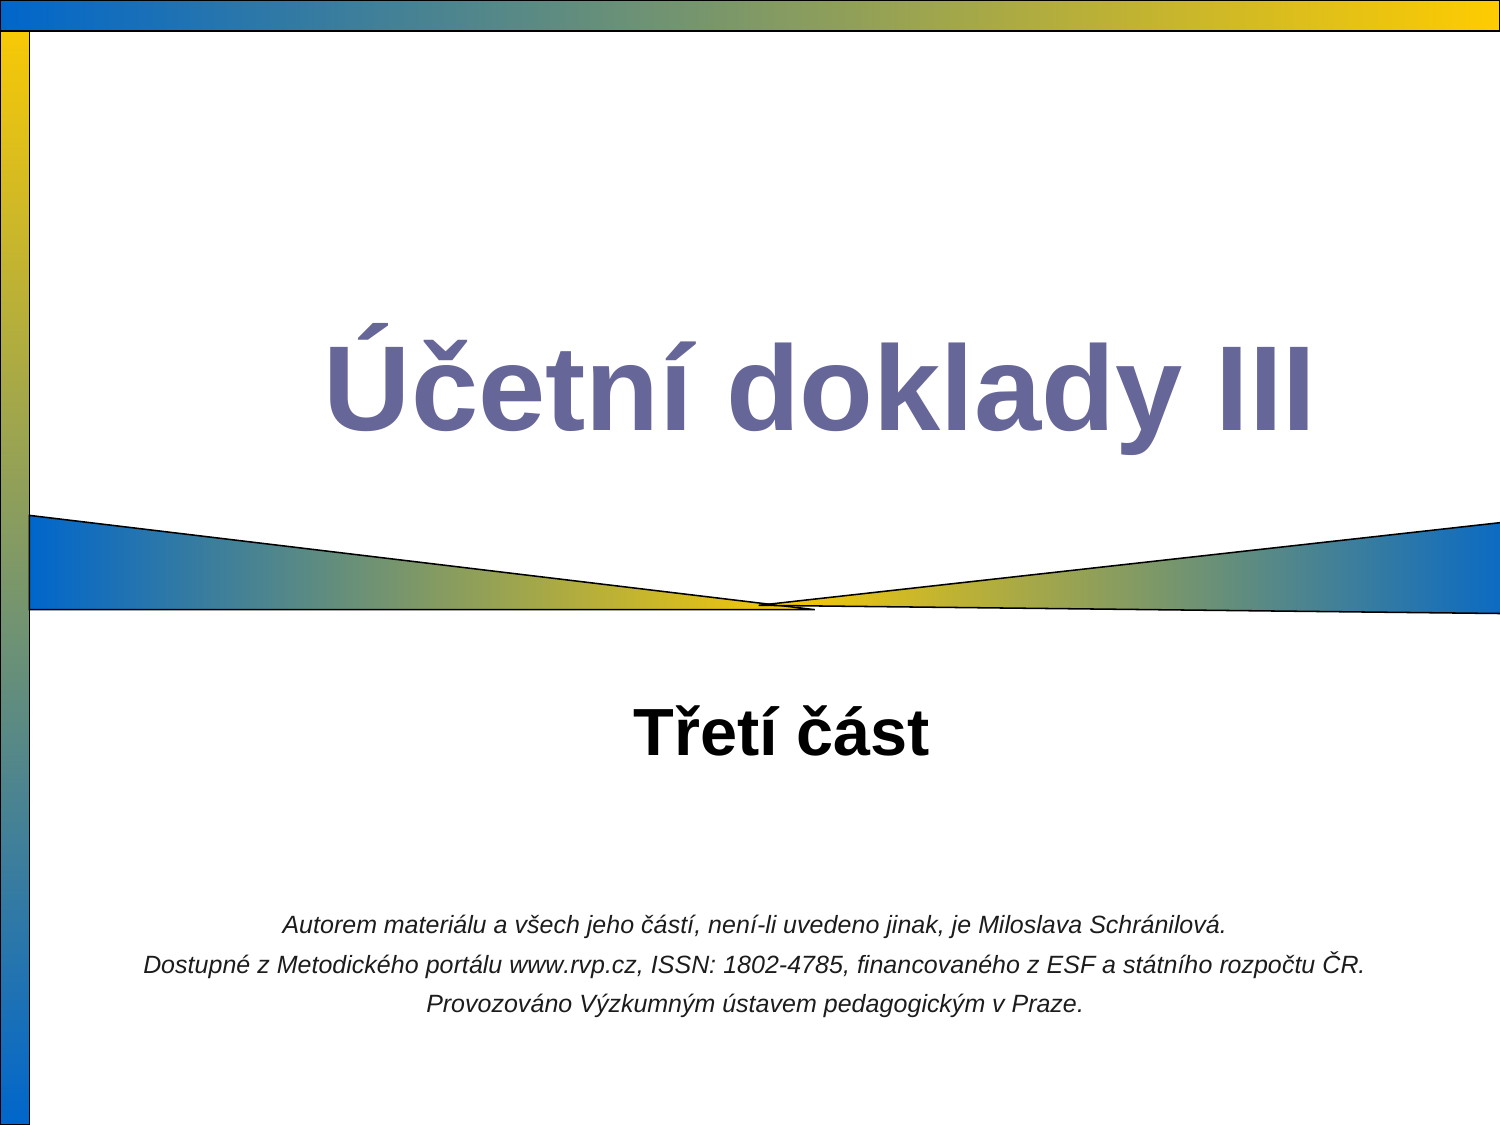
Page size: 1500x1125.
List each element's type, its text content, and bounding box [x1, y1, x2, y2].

title Účetní doklady III [183, 113, 1459, 463]
text_box [0, 0, 1500, 1125]
text_box Autorem materiálu a všech jeho částí, není-li uvedeno jinak, je Miloslava Schránilová. Dostupné z Metodického portálu www.rvp.cz, ISSN: 1802-4785, financovaného z ESF a státního rozpočtu ČR. Provozováno Výzkumným ústavem pedagogickým v Praze. [88, 904, 1424, 1073]
text_box Třetí část [442, 680, 1140, 898]
